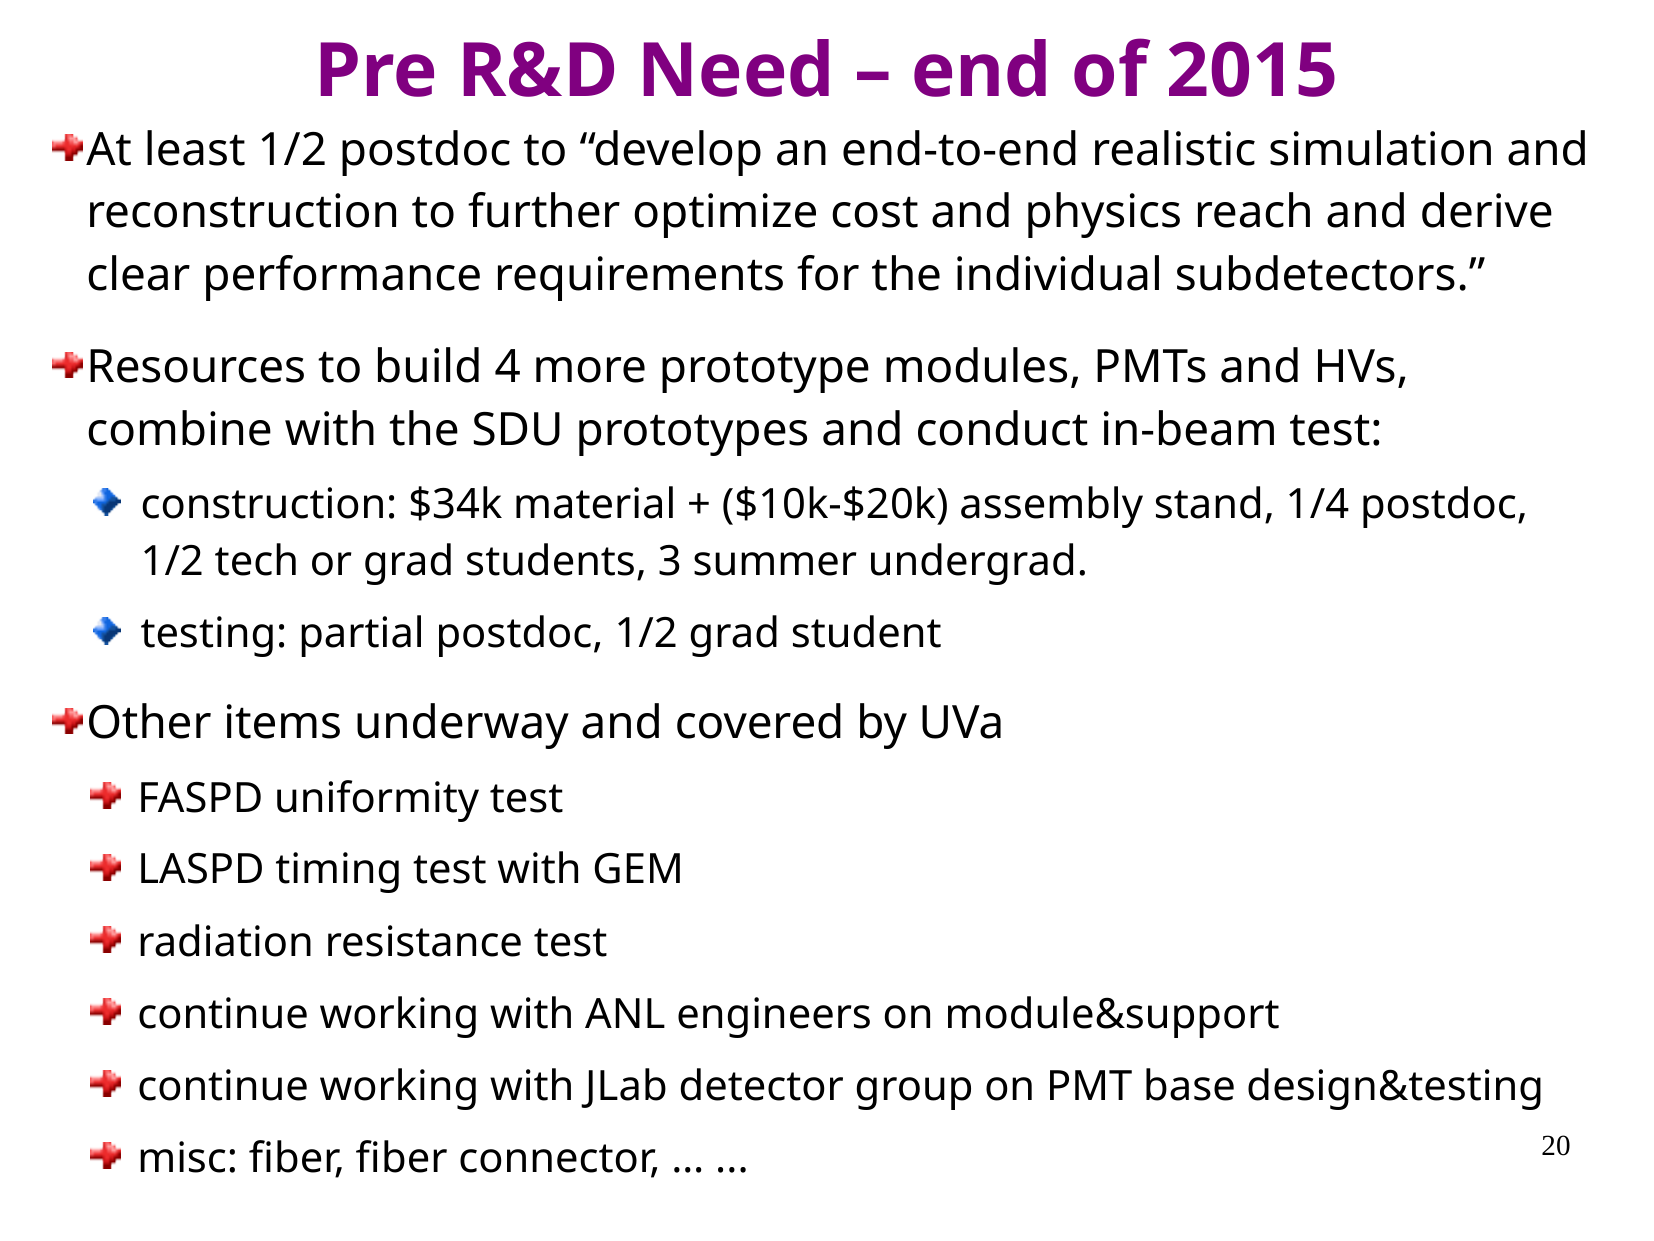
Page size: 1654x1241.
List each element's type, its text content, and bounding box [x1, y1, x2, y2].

text_box At least 1/2 postdoc to “develop an end‐to-end realistic simulation and reconstruction to further optimize cost and physics reach and derive clear performance requirements for the individual subdetectors.” Resources to build 4 more prototype modules, PMTs and HVs, combine with the SDU prototypes and conduct in-beam test: construction: $34k material + ($10k-$20k) assembly stand, 1/4 postdoc, 1/2 tech or grad students, 3 summer undergrad. testing: partial postdoc, 1/2 grad student Other items underway and covered by UVa FASPD uniformity test LASPD timing test with GEM radiation resistance test continue working with ANL engineers on module&support continue working with JLab detector group on PMT base design&testing misc: fiber, fiber connector, … ... [37, 108, 1613, 1211]
title Pre R&D Need – end of 2015 [0, 13, 1654, 152]
